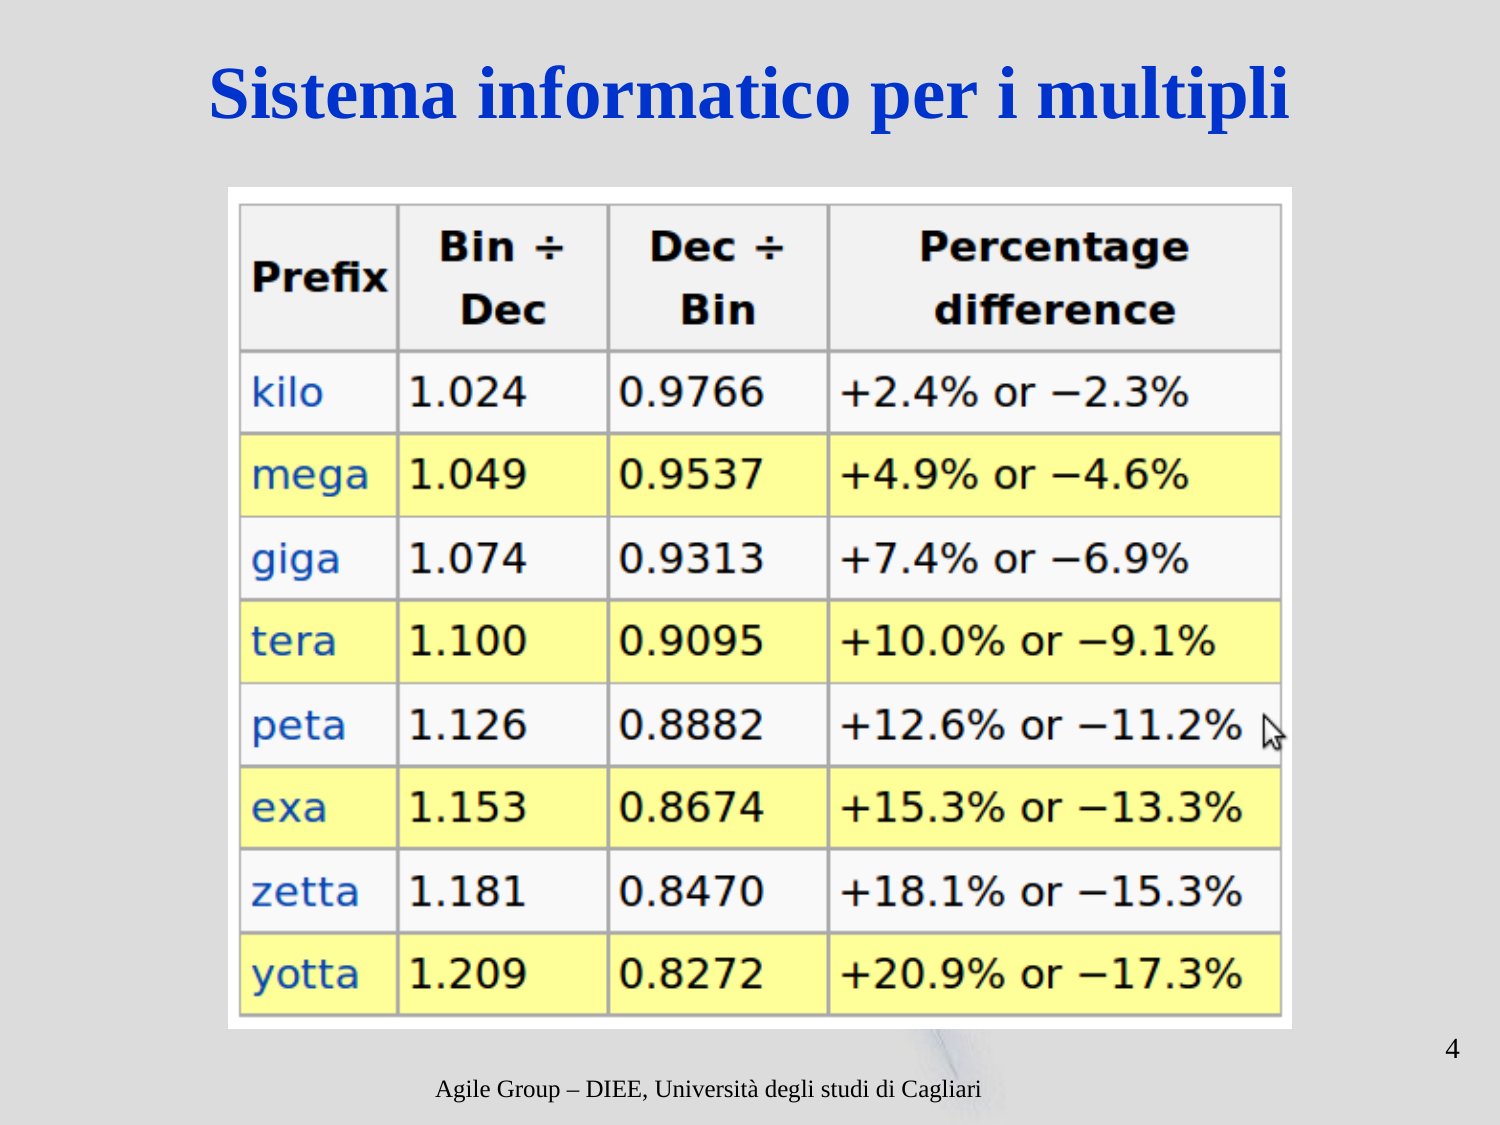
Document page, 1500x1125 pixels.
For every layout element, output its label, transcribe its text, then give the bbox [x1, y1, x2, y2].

picture [0, 0, 1500, 1125]
title Sistema informatico per i multipli [112, 12, 1388, 175]
